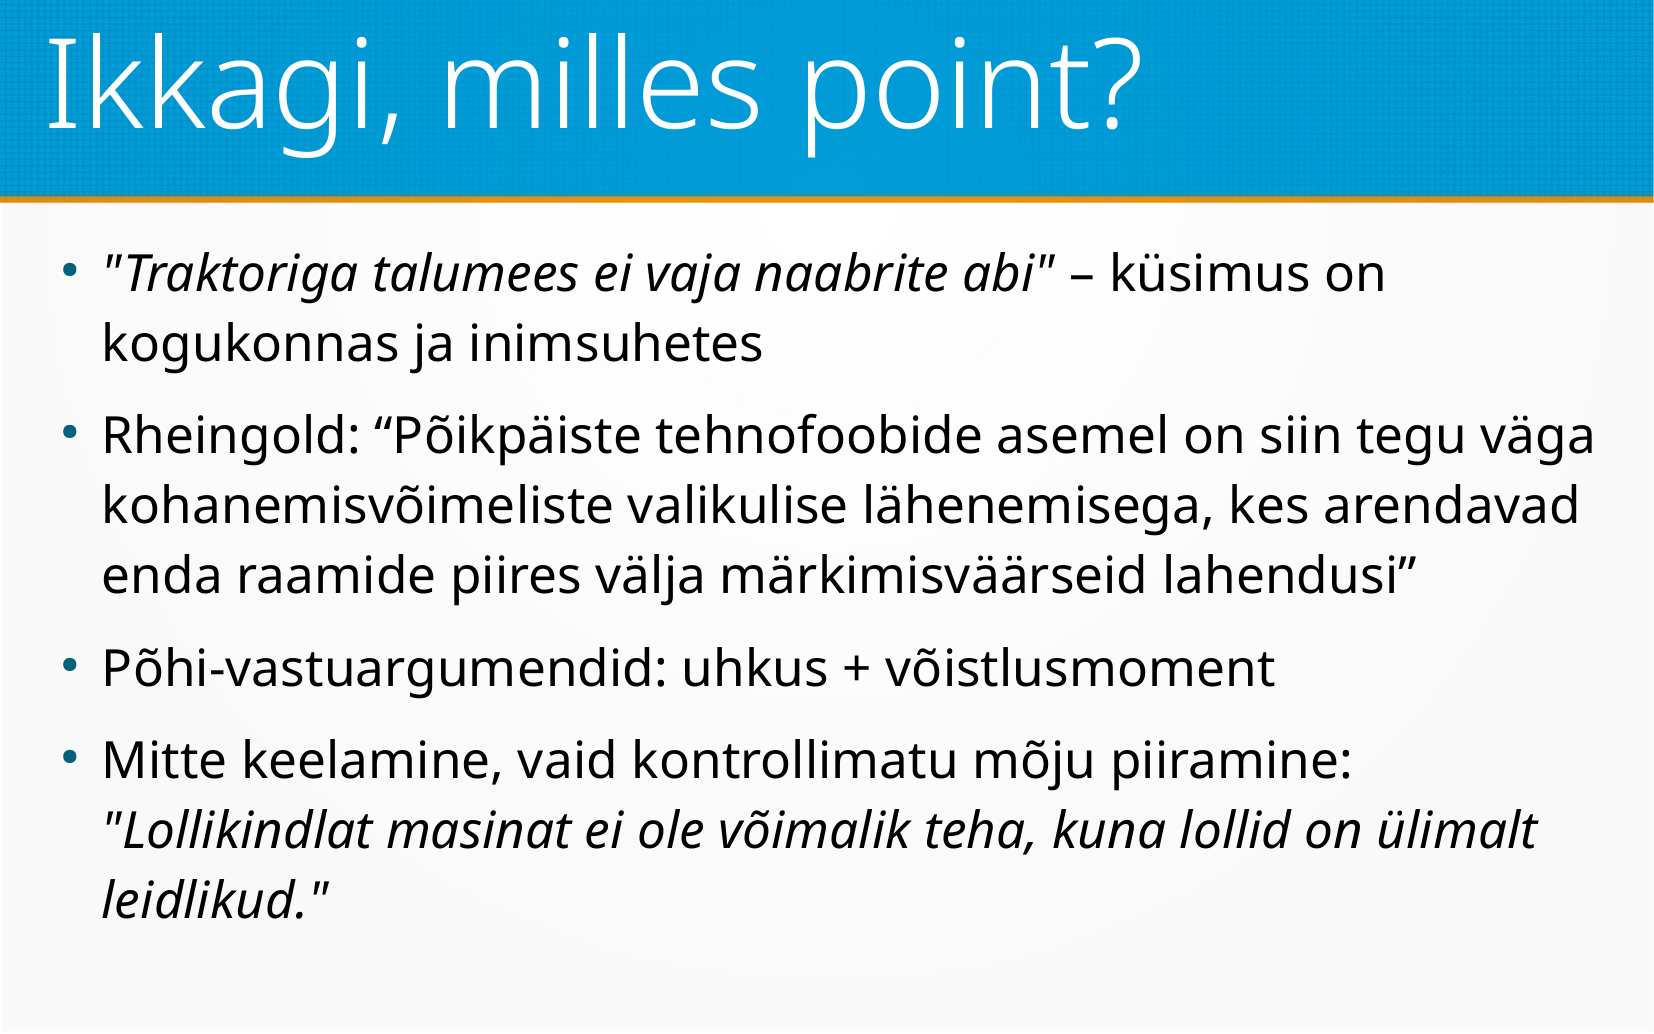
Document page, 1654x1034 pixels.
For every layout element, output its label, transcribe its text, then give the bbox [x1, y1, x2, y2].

picture [0, 195, 1654, 1034]
title Ikkagi, milles point? [43, 0, 1619, 166]
list "Traktoriga talumees ei vaja naabrite abi" – küsimus on kogukonnas ja inimsuhetes Rheingold: “Põikpäiste tehnofoobide asemel on siin tegu väga kohanemisvõimeliste valikulise lähenemisega, kes arendavad enda raamide piires välja märkimisväärseid lahendusi” Põhi-vastuargumendid: uhkus + võistlusmoment Mitte keelamine, vaid kontrollimatu mõju piiramine: "Lollikindlat masinat ei ole võimalik teha, kuna lollid on ülimalt leidlikud." [47, 236, 1607, 1002]
